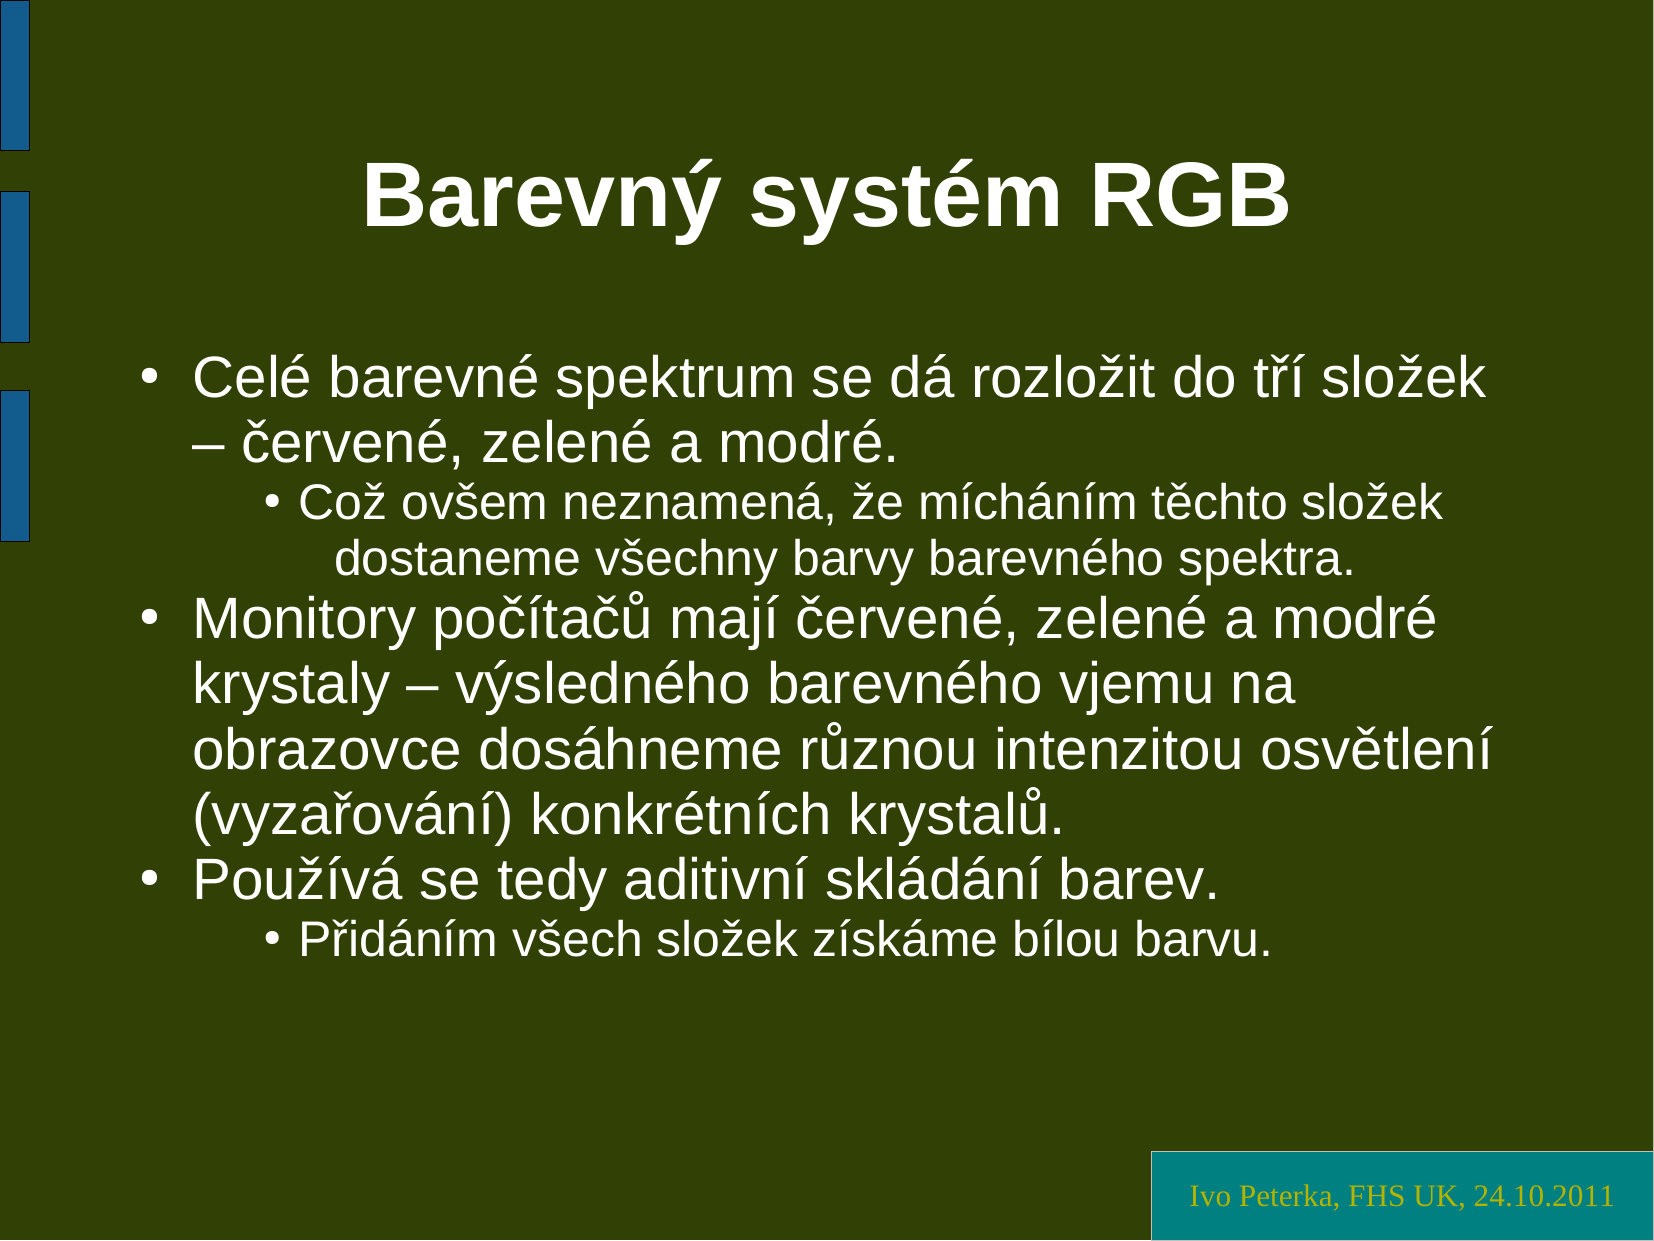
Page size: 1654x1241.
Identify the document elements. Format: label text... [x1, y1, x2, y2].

list Celé barevné spektrum se dá rozložit do tří složek – červené, zelené a modré. Což ovšem neznamená, že mícháním těchto složek dostaneme všechny barvy barevného spektra. Monitory počítačů mají červené, zelené a modré krystaly – výsledného barevného vjemu na obrazovce dosáhneme různou intenzitou osvětlení (vyzařování) konkrétních krystalů. Používá se tedy aditivní skládání barev. Přidáním všech složek získáme bílou barvu. [121, 344, 1534, 1112]
title Barevný systém RGB [121, 98, 1534, 291]
